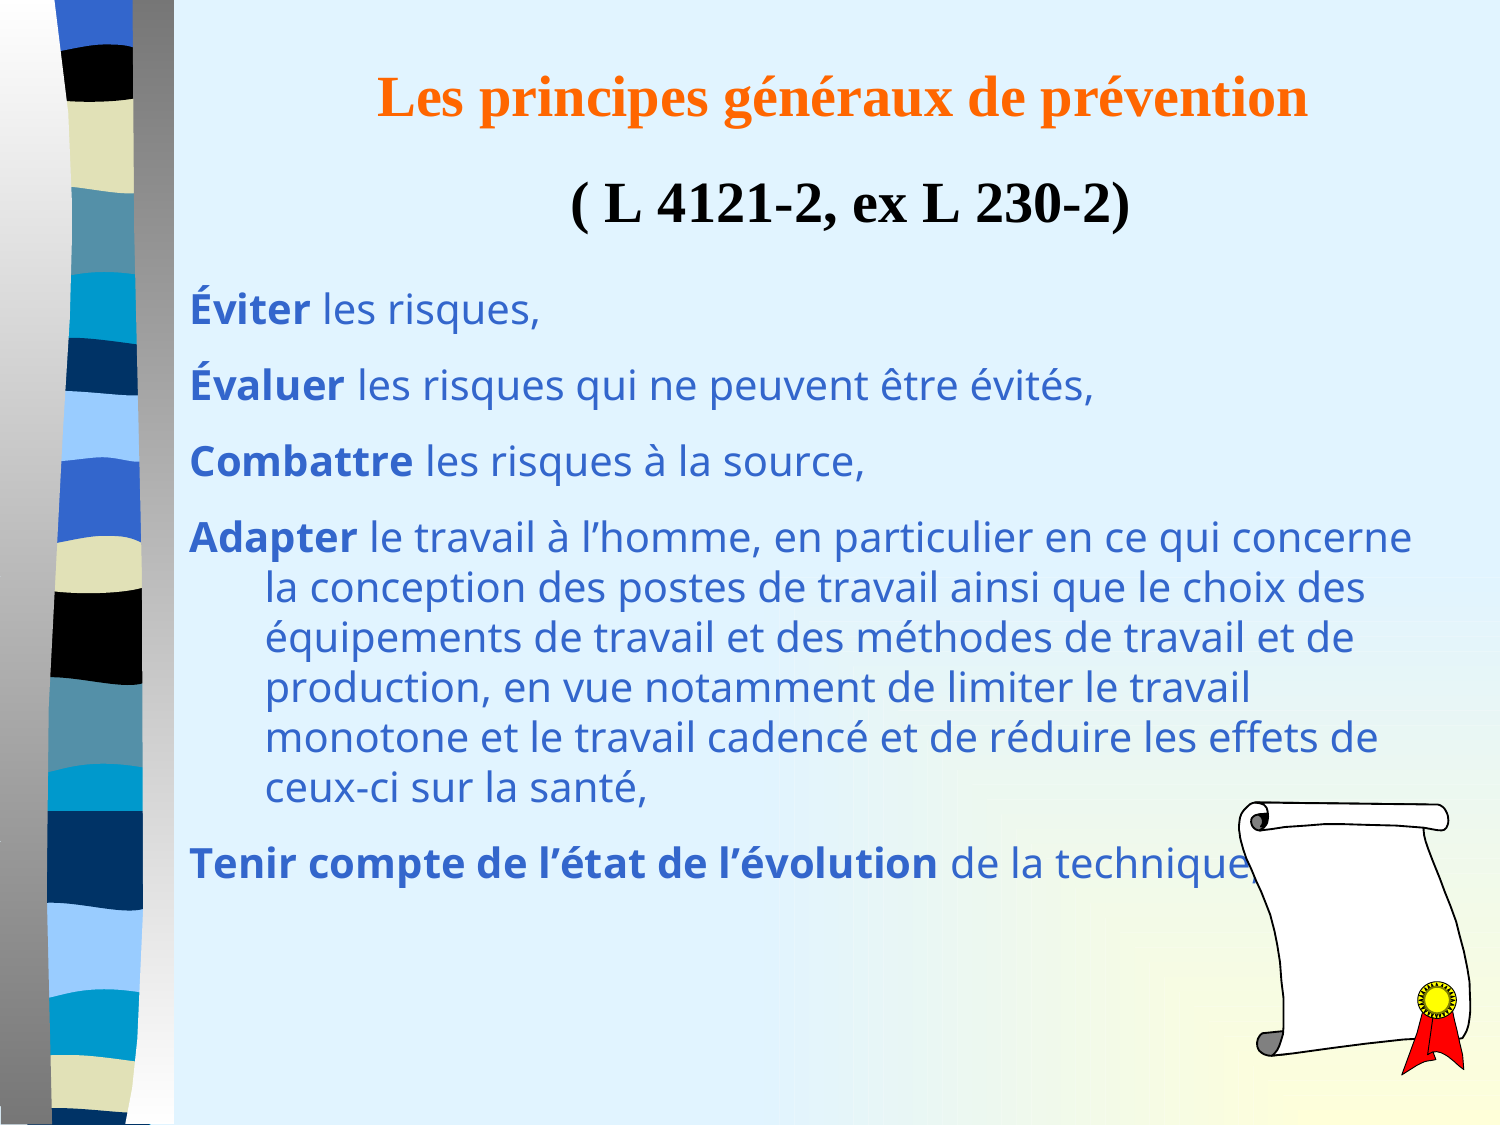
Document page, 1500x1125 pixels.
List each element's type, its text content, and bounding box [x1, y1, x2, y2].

text_box Éviter les risques, Évaluer les risques qui ne peuvent être évités, Combattre les risques à la source, Adapter le travail à l’homme, en particulier en ce qui concerne la conception des postes de travail ainsi que le choix des équipements de travail et des méthodes de travail et de production, en vue notamment de limiter le travail monotone et le travail cadencé et de réduire les effets de ceux-ci sur la santé, Tenir compte de l’état de l’évolution de la technique, [174, 275, 1455, 971]
picture [1237, 800, 1473, 1076]
text_box Les principes généraux de prévention ( L 4121-2, ex L 230-2) [187, 50, 1500, 242]
